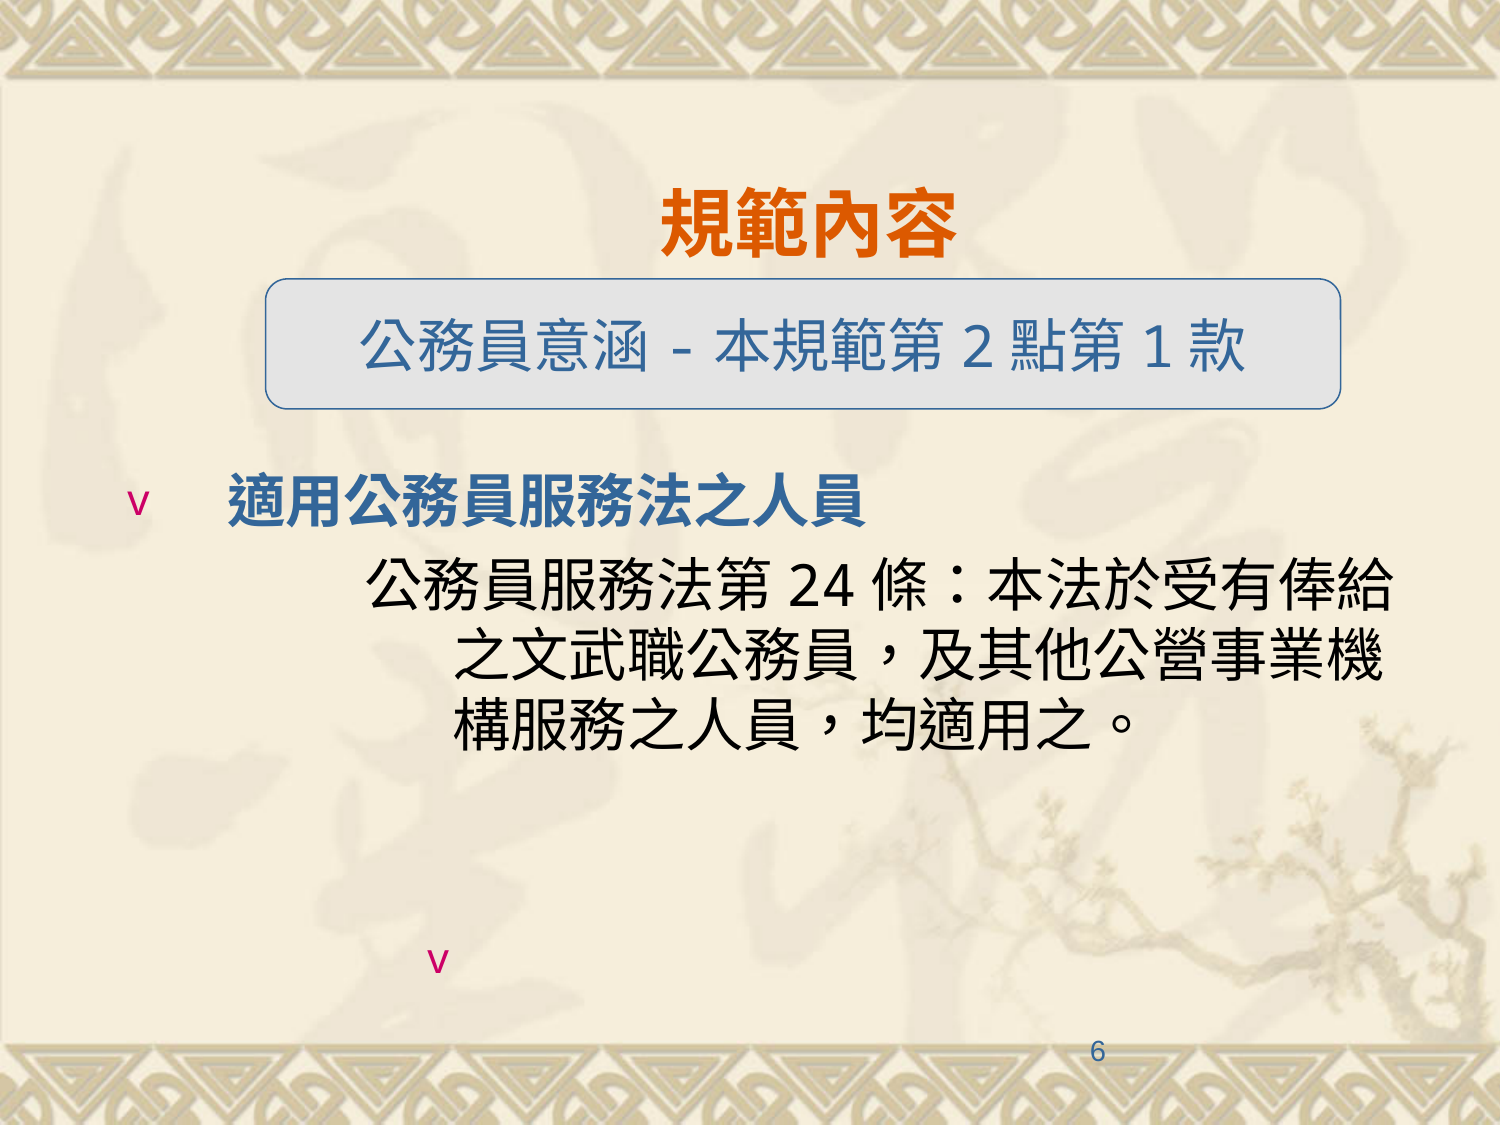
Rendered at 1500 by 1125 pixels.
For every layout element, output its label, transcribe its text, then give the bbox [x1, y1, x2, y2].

text_box [1074, 1024, 1451, 1103]
text_box 公務員意涵-本規範第2點第1款 [265, 278, 1341, 409]
list 適用公務員服務法之人員 公務員服務法第24條：本法於受有俸給之文武職公務員，及其他公營事業機構服務之人員，均適用之。 [112, 456, 1436, 1071]
title 規範內容 [183, 152, 1436, 291]
